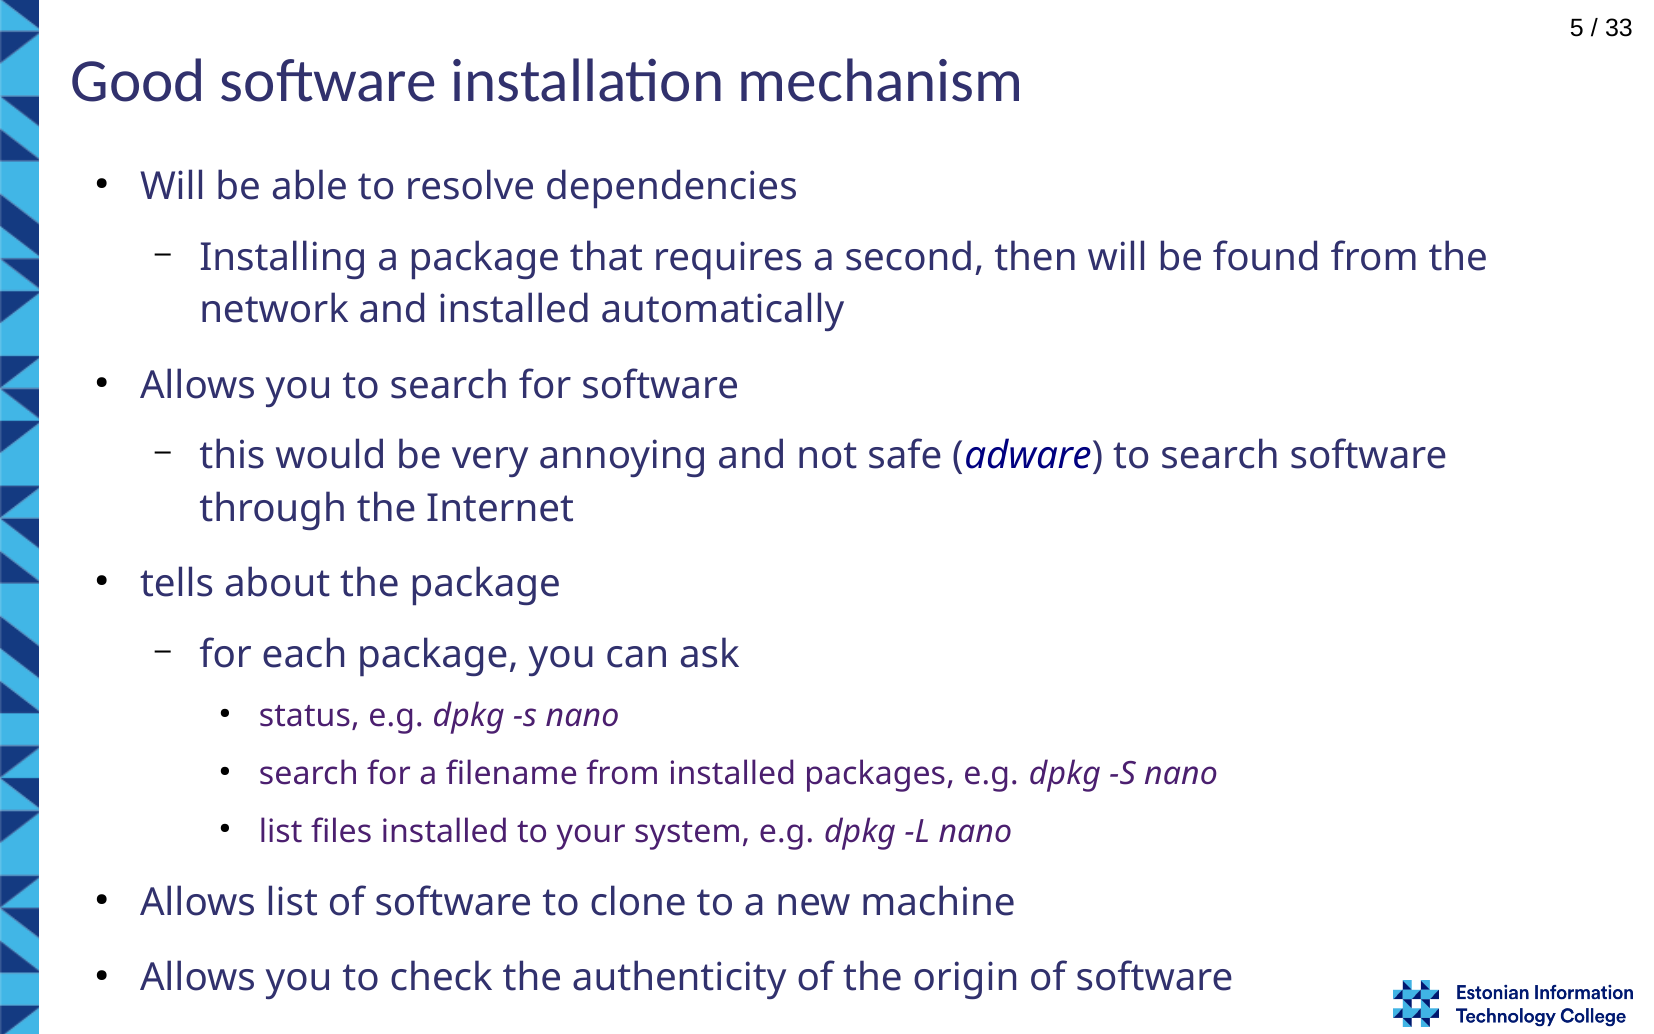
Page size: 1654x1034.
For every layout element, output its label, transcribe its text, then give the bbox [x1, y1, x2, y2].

list Will be able to resolve dependencies Installing a package that requires a second, then will be found from the network and installed automatically Allows you to search for software this would be very annoying and not safe (adware) to search software through the Internet tells about the package for each package, you can ask status, e.g. dpkg -s nano search for a filename from installed packages, e.g. dpkg -S nano list files installed to your system, e.g. dpkg -L nano Allows list of software to clone to a new machine Allows you to check the authenticity of the origin of software [80, 158, 1536, 1004]
picture [1393, 980, 1633, 1027]
title Good software installation mechanism [70, 41, 1630, 130]
